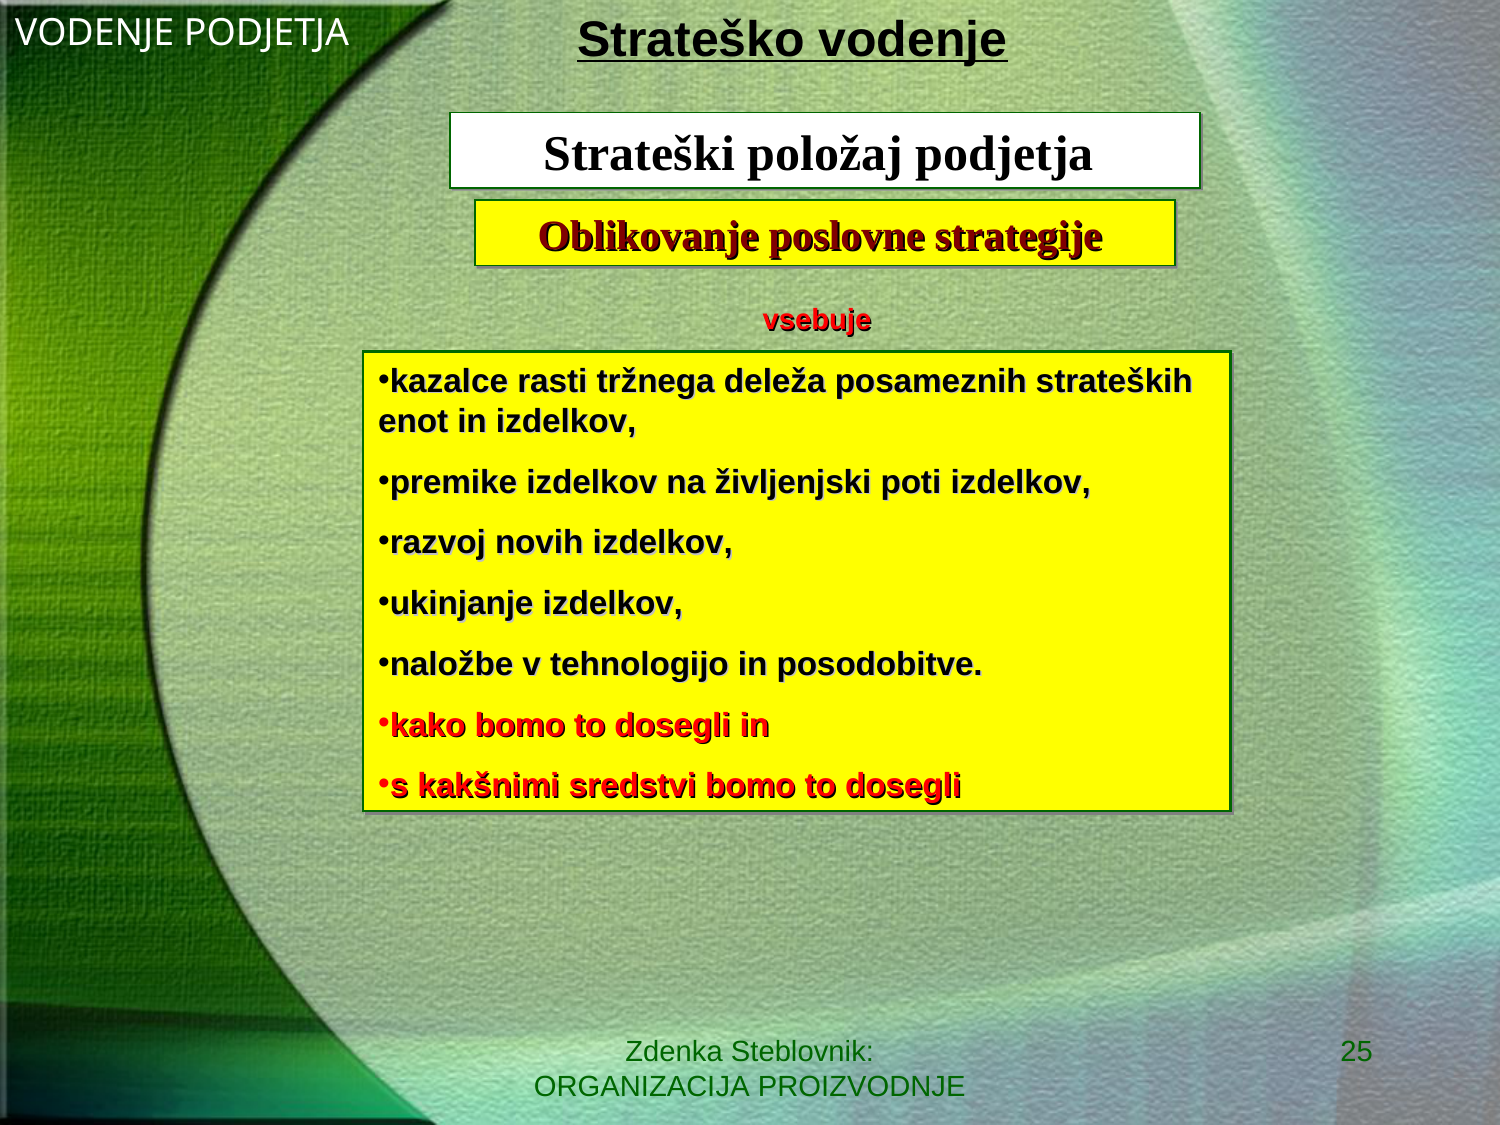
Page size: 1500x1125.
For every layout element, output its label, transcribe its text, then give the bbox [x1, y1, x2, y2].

text_box Oblikovanje poslovne strategije [474, 200, 1176, 266]
text_box Zdenka Steblovnik: ORGANIZACIJA PROIZVODNJE [512, 1025, 988, 1101]
text_box <number> [1074, 1025, 1388, 1101]
text_box vsebuje [679, 292, 955, 344]
picture [0, 0, 1500, 1125]
text_box VODENJE PODJETJA [0, 0, 475, 61]
text_box Strateški položaj podjetja [450, 112, 1201, 188]
text_box Strateško vodenje [562, 24, 1338, 71]
text_box kazalce rasti tržnega deleža posameznih strateških enot in izdelkov, premike izdelkov na življenjski poti izdelkov, razvoj novih izdelkov, ukinjanje izdelkov, naložbe v tehnologijo in posodobitve. kako bomo to dosegli in s kakšnimi sredstvi bomo to dosegli [363, 351, 1231, 812]
